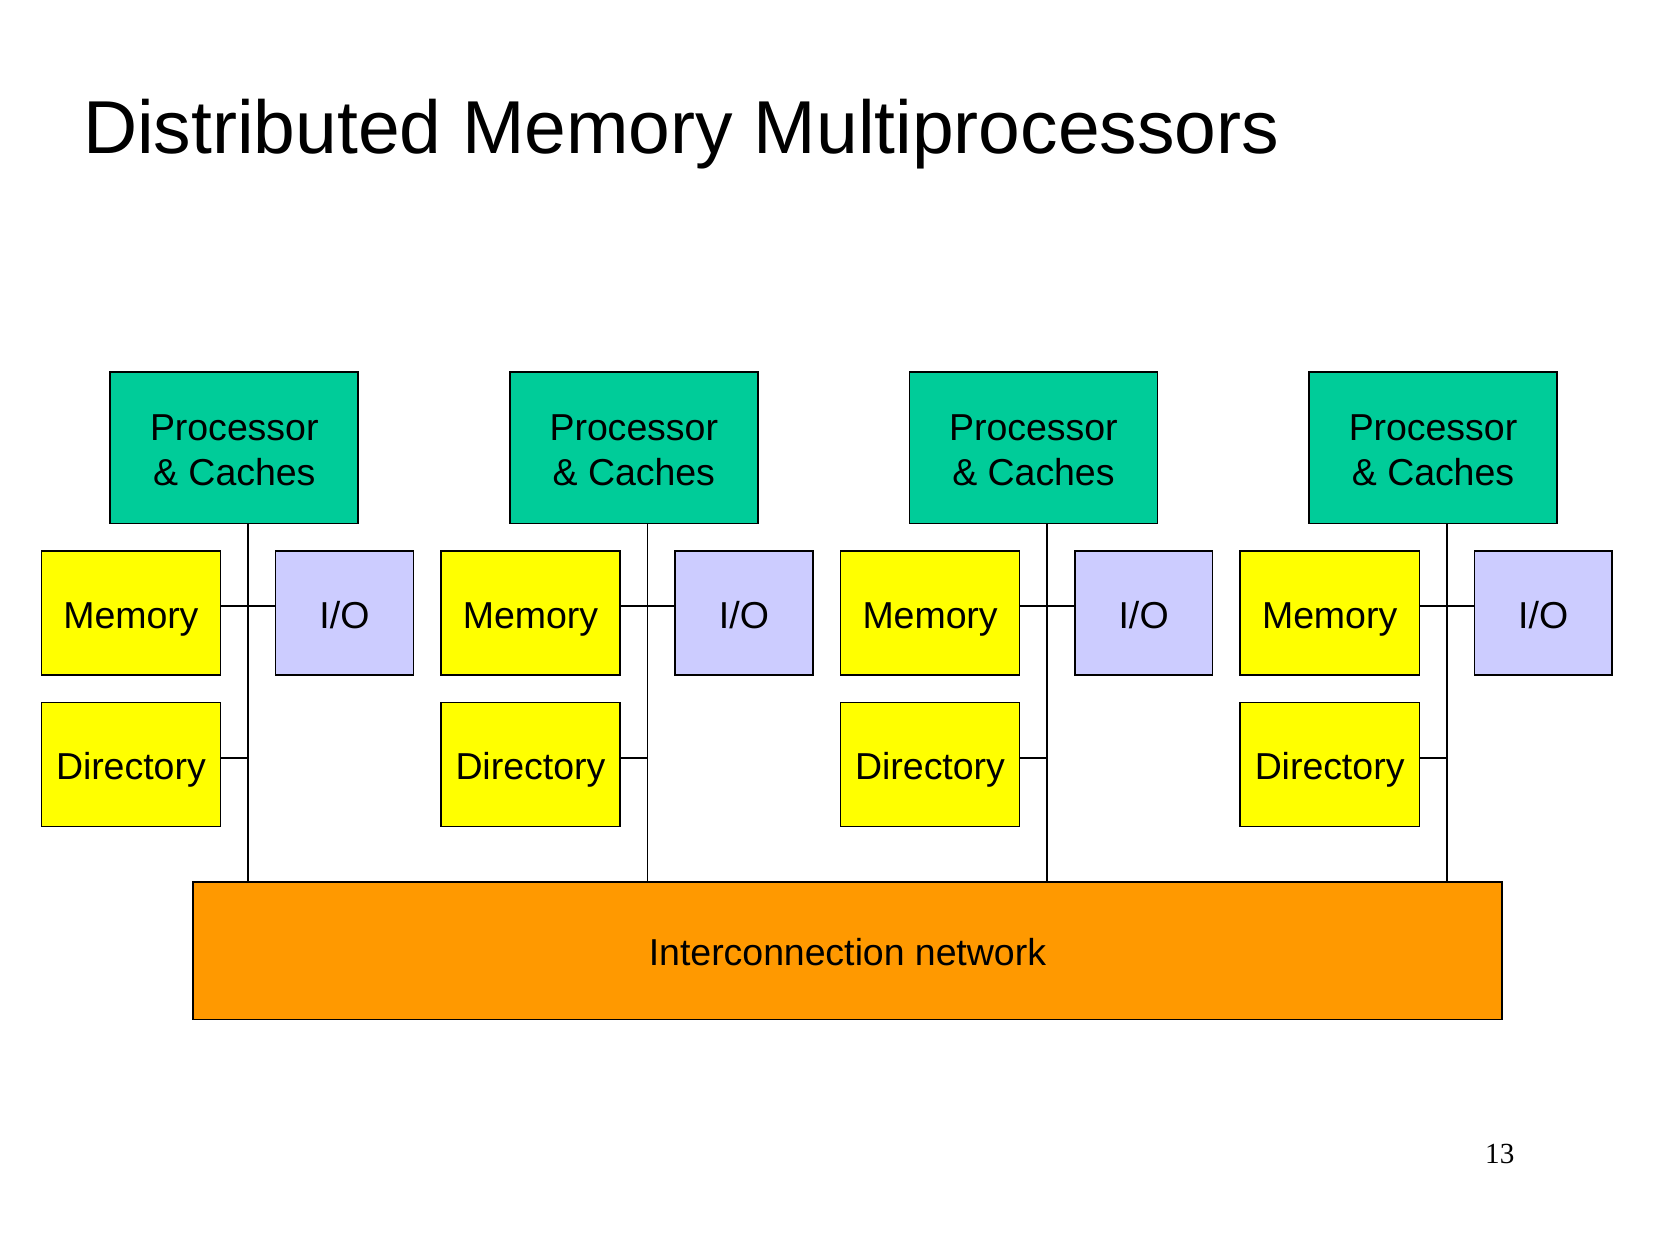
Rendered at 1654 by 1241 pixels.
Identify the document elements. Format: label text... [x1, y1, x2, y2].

text_box Processor & Caches [509, 371, 758, 524]
text_box Directory [440, 702, 621, 827]
text_box Memory [41, 551, 221, 676]
text_box Directory [41, 702, 221, 827]
text_box Interconnection network [192, 881, 1502, 1020]
text_box Directory [1240, 702, 1420, 827]
text_box Memory [840, 551, 1020, 676]
text_box I/O [1074, 551, 1213, 676]
text_box I/O [1474, 551, 1613, 676]
text_box I/O [675, 551, 813, 676]
text_box Processor & Caches [909, 371, 1158, 524]
text_box <number> [1184, 1129, 1530, 1213]
text_box Directory [840, 702, 1020, 827]
text_box Memory [440, 551, 621, 676]
text_box Memory [1240, 551, 1420, 676]
text_box Processor & Caches [110, 371, 359, 524]
text_box I/O [275, 551, 414, 676]
text_box Processor & Caches [1308, 371, 1557, 524]
text_box Distributed Memory Multiprocessors [68, 71, 1295, 177]
